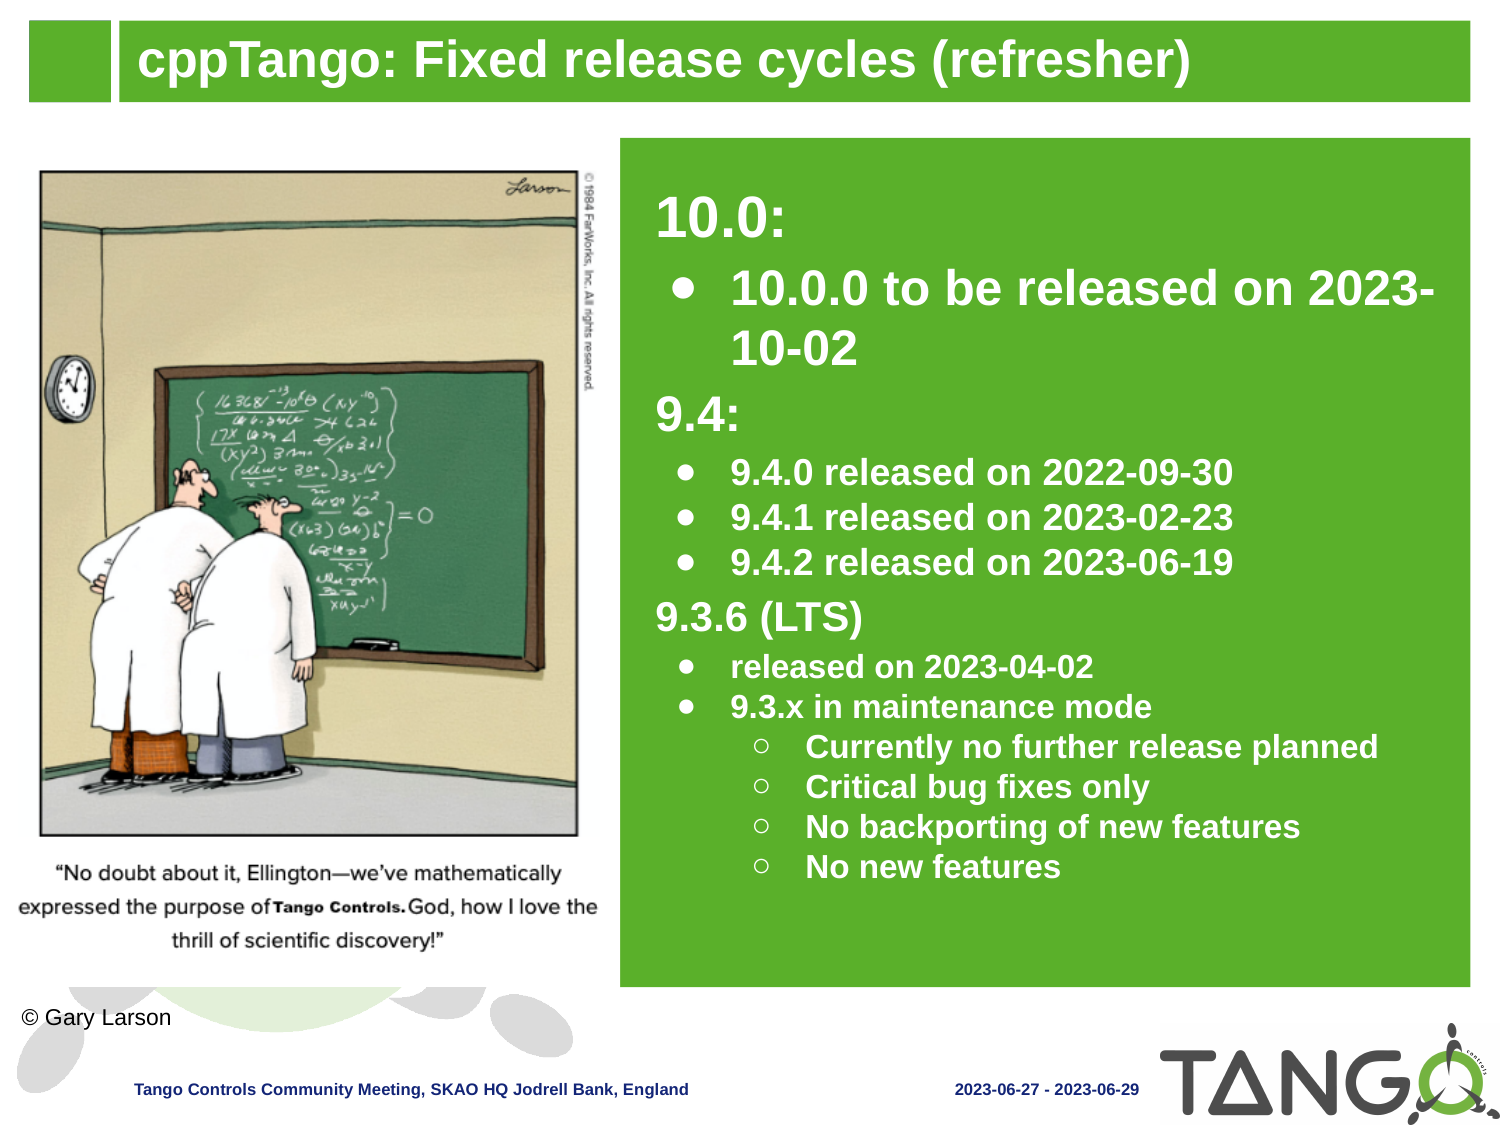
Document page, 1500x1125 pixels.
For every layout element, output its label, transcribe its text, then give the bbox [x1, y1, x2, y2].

picture [468, 1085, 475, 1093]
picture [498, 1085, 505, 1093]
picture [6, 137, 621, 1093]
slide_number <number> [1403, 1038, 1494, 1125]
list 10.0: 10.0.0 to be released on 2023-10-02 9.4: 9.4.0 released on 2022-09-30 9.4.1 released on 2023-02-23 9.4.2 released on 2023-06-19 9.3.6 (LTS) released on 2023-04-02 9.3.x in maintenance mode Currently no further release planned Critical bug fixes only No backporting of new features No new features [621, 137, 1471, 988]
title cppTango: Fixed release cycles (refresher) [119, 20, 1471, 103]
picture [1160, 1023, 1500, 1125]
text_box © Gary Larson [6, 987, 220, 1045]
